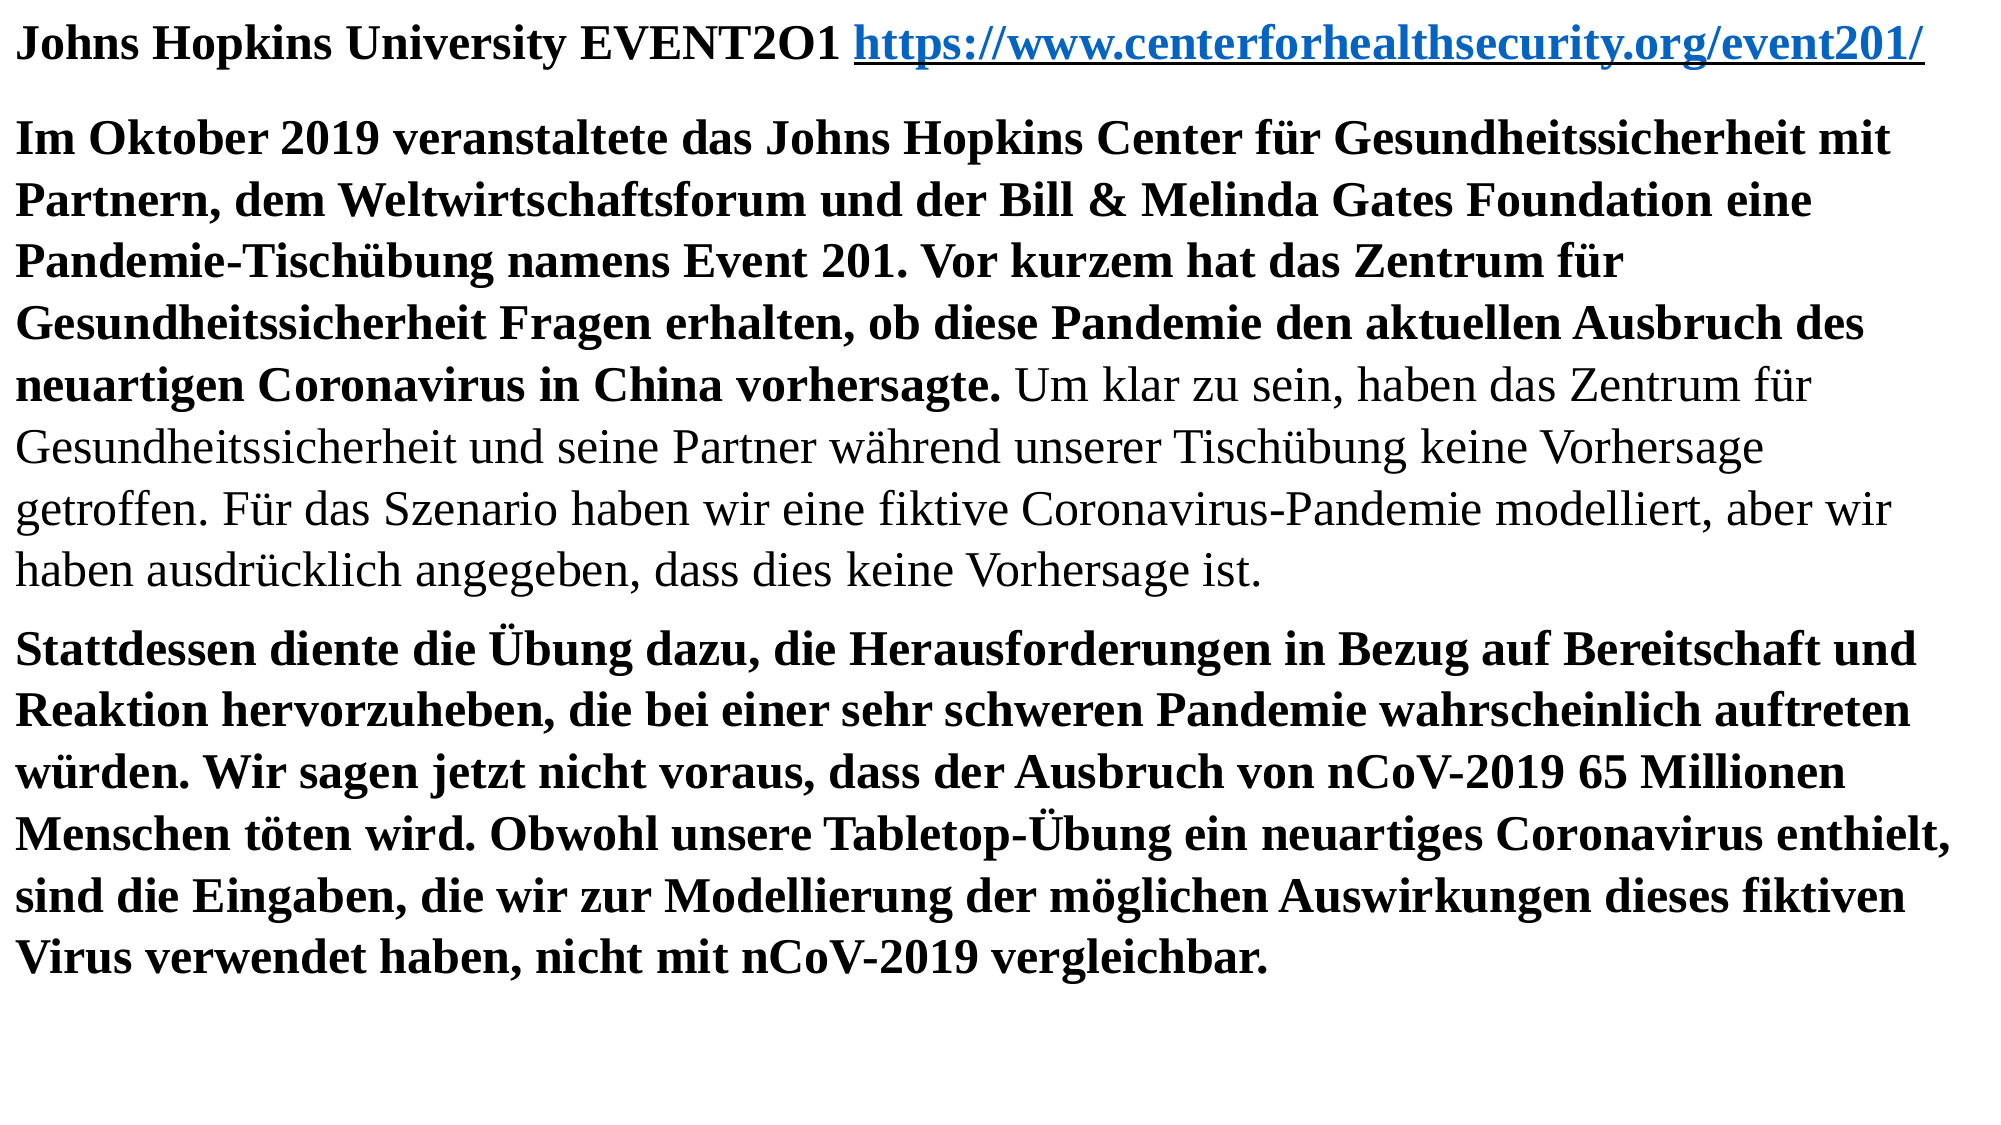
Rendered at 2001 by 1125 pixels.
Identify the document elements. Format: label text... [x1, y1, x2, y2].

text_box Im Oktober 2019 veranstaltete das Johns Hopkins Center für Gesundheitssicherheit mit Partnern, dem Weltwirtschaftsforum und der Bill & Melinda Gates Foundation eine Pandemie-Tischübung namens Event 201. Vor kurzem hat das Zentrum für Gesundheitssicherheit Fragen erhalten, ob diese Pandemie den aktuellen Ausbruch des neuartigen Coronavirus in China vorhersagte. Um klar zu sein, haben das Zentrum für Gesundheitssicherheit und seine Partner während unserer Tischübung keine Vorhersage getroffen. Für das Szenario haben wir eine fiktive Coronavirus-Pandemie modelliert, aber wir haben ausdrücklich angegeben, dass dies keine Vorhersage ist. Stattdessen diente die Übung dazu, die Herausforderungen in Bezug auf Bereitschaft und Reaktion hervorzuheben, die bei einer sehr schweren Pandemie wahrscheinlich auftreten würden. Wir sagen jetzt nicht voraus, dass der Ausbruch von nCoV-2019 65 Millionen Menschen töten wird. Obwohl unsere Tabletop-Übung ein neuartiges Coronavirus enthielt, sind die Eingaben, die wir zur Modellierung der möglichen Auswirkungen dieses fiktiven Virus verwendet haben, nicht mit nCoV-2019 vergleichbar. [0, 95, 1976, 999]
text_box Johns Hopkins University EVENT2O1 https://www.centerforhealthsecurity.org/event201/ [0, 0, 2000, 75]
